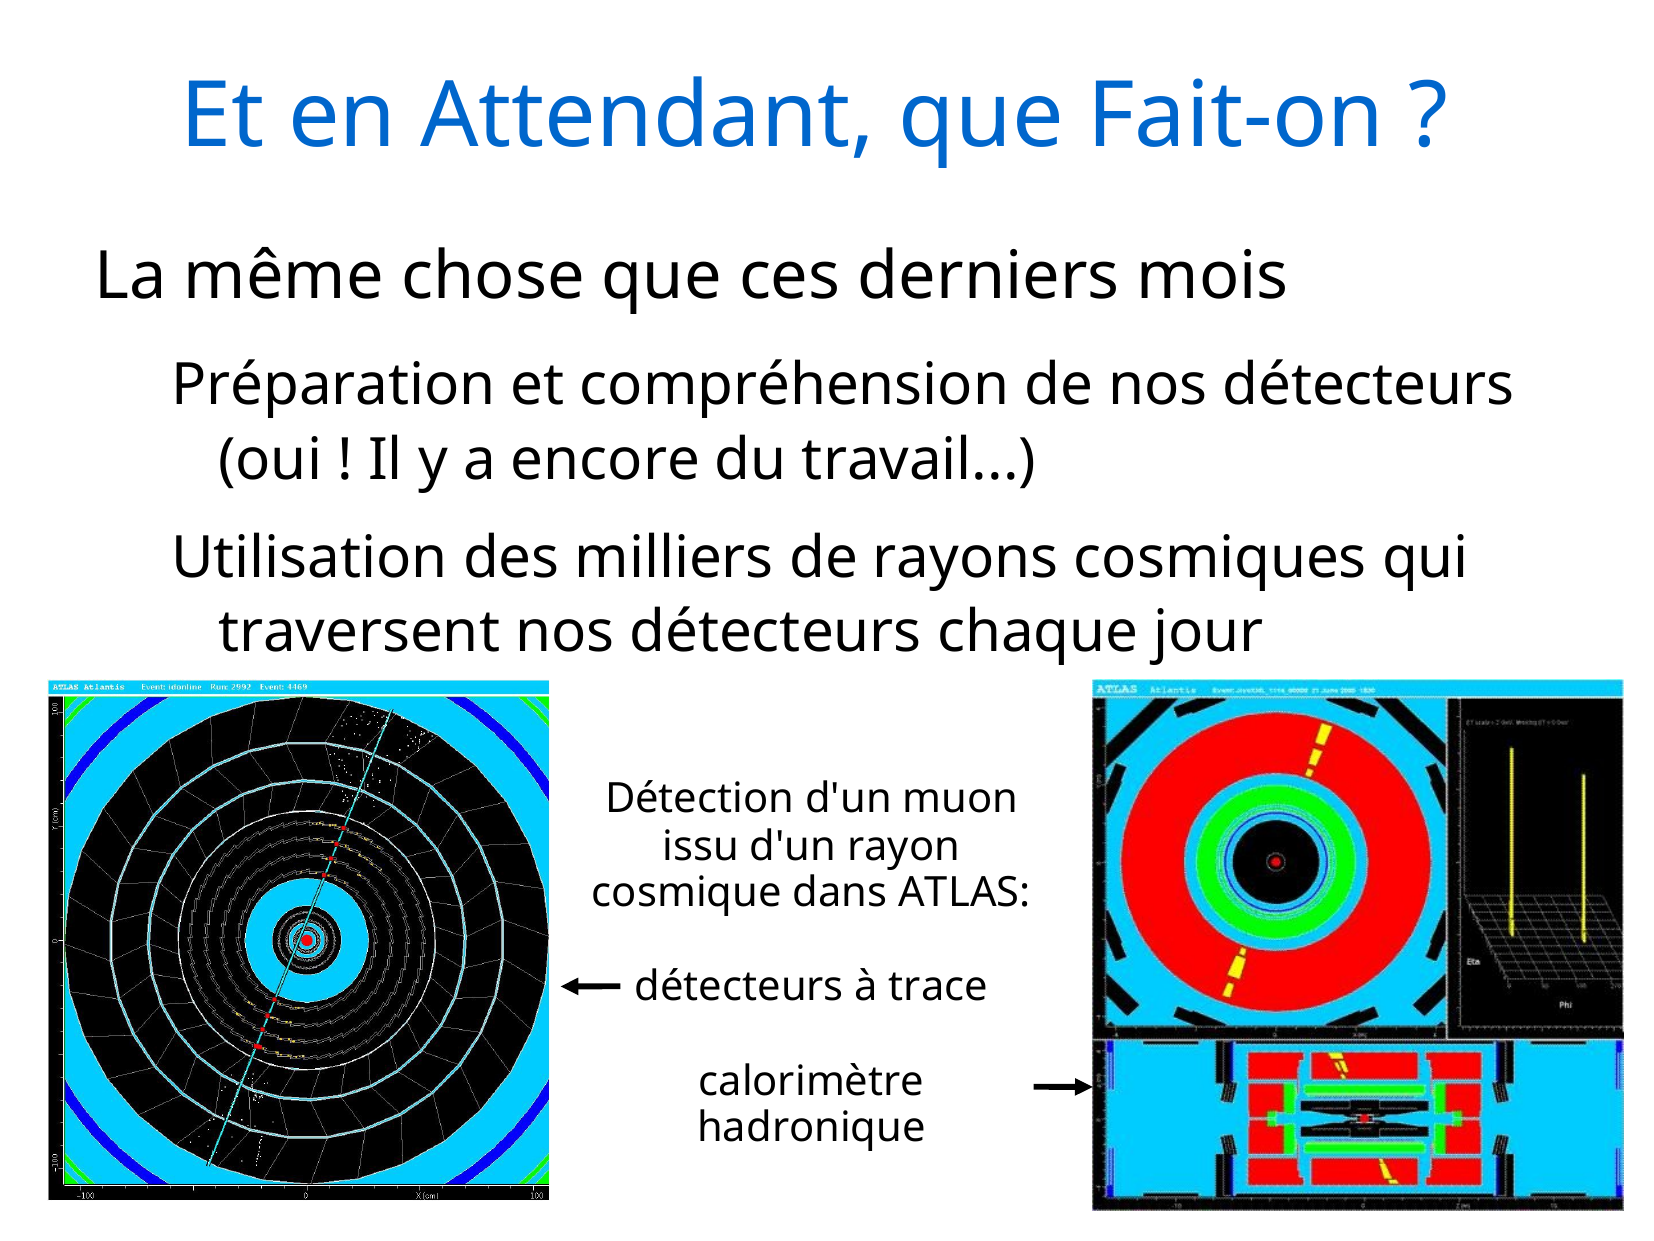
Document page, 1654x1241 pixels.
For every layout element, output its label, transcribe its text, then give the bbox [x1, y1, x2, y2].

picture [53, 683, 79, 691]
picture [228, 684, 251, 691]
picture [47, 679, 550, 1201]
title Et en Attendant, que Fait-on ? [0, 15, 1654, 208]
text_box Détection d'un muon issu d'un rayon cosmique dans ATLAS: détecteurs à trace calorimètre hadronique [565, 767, 1058, 1114]
picture [286, 683, 307, 691]
picture [168, 684, 202, 690]
picture [210, 683, 227, 691]
picture [1092, 679, 1624, 1211]
picture [84, 684, 125, 691]
picture [140, 684, 165, 691]
list La même chose que ces derniers mois Préparation et compréhension de nos détecteurs (oui ! Il y a encore du travail...)‏ Utilisation des milliers de rayons cosmiques qui traversent nos détecteurs chaque jour [76, 231, 1565, 624]
picture [259, 683, 283, 691]
